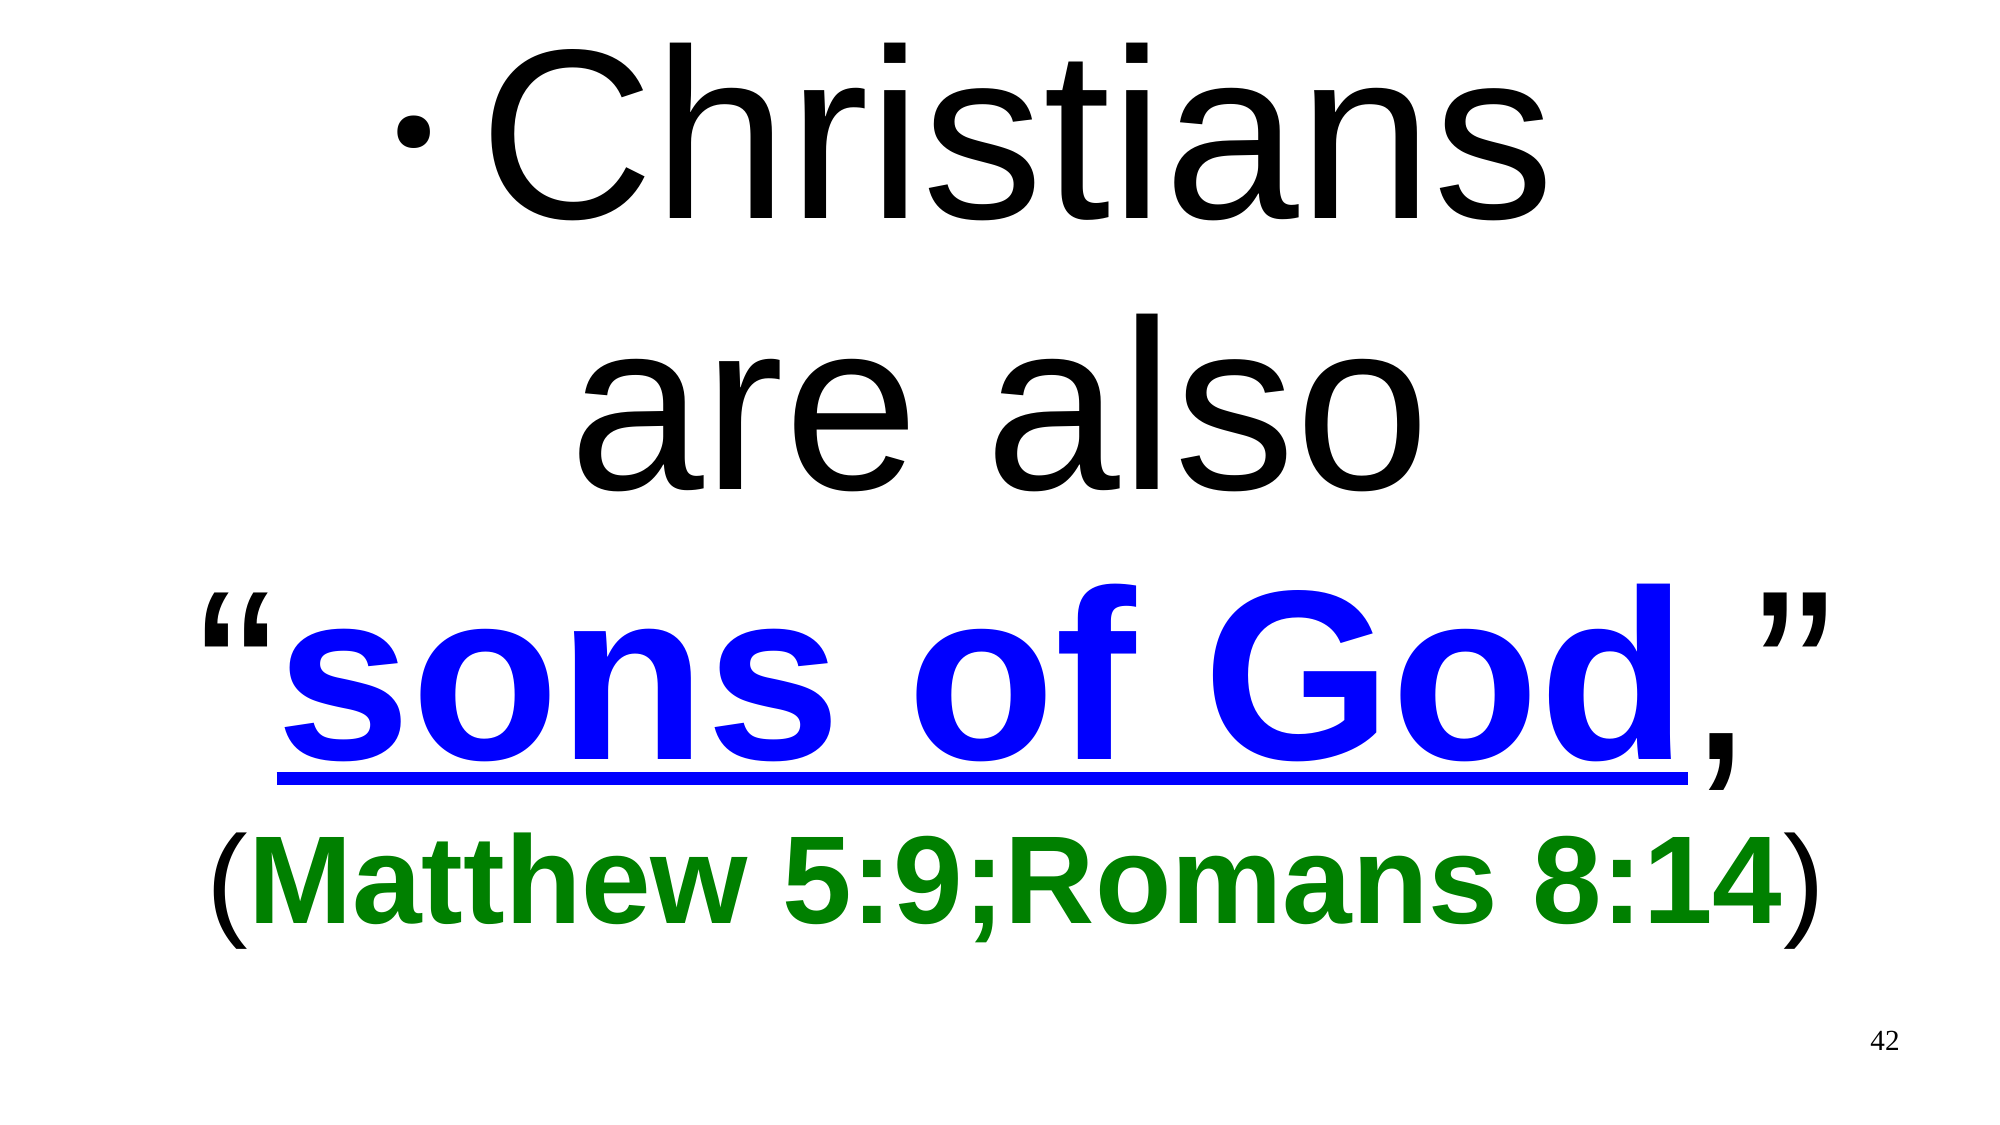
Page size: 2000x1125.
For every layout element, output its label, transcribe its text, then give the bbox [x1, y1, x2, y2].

list Christians are also “sons of God,” (Matthew 5:9;Romans 8:14) [0, 0, 1996, 1123]
